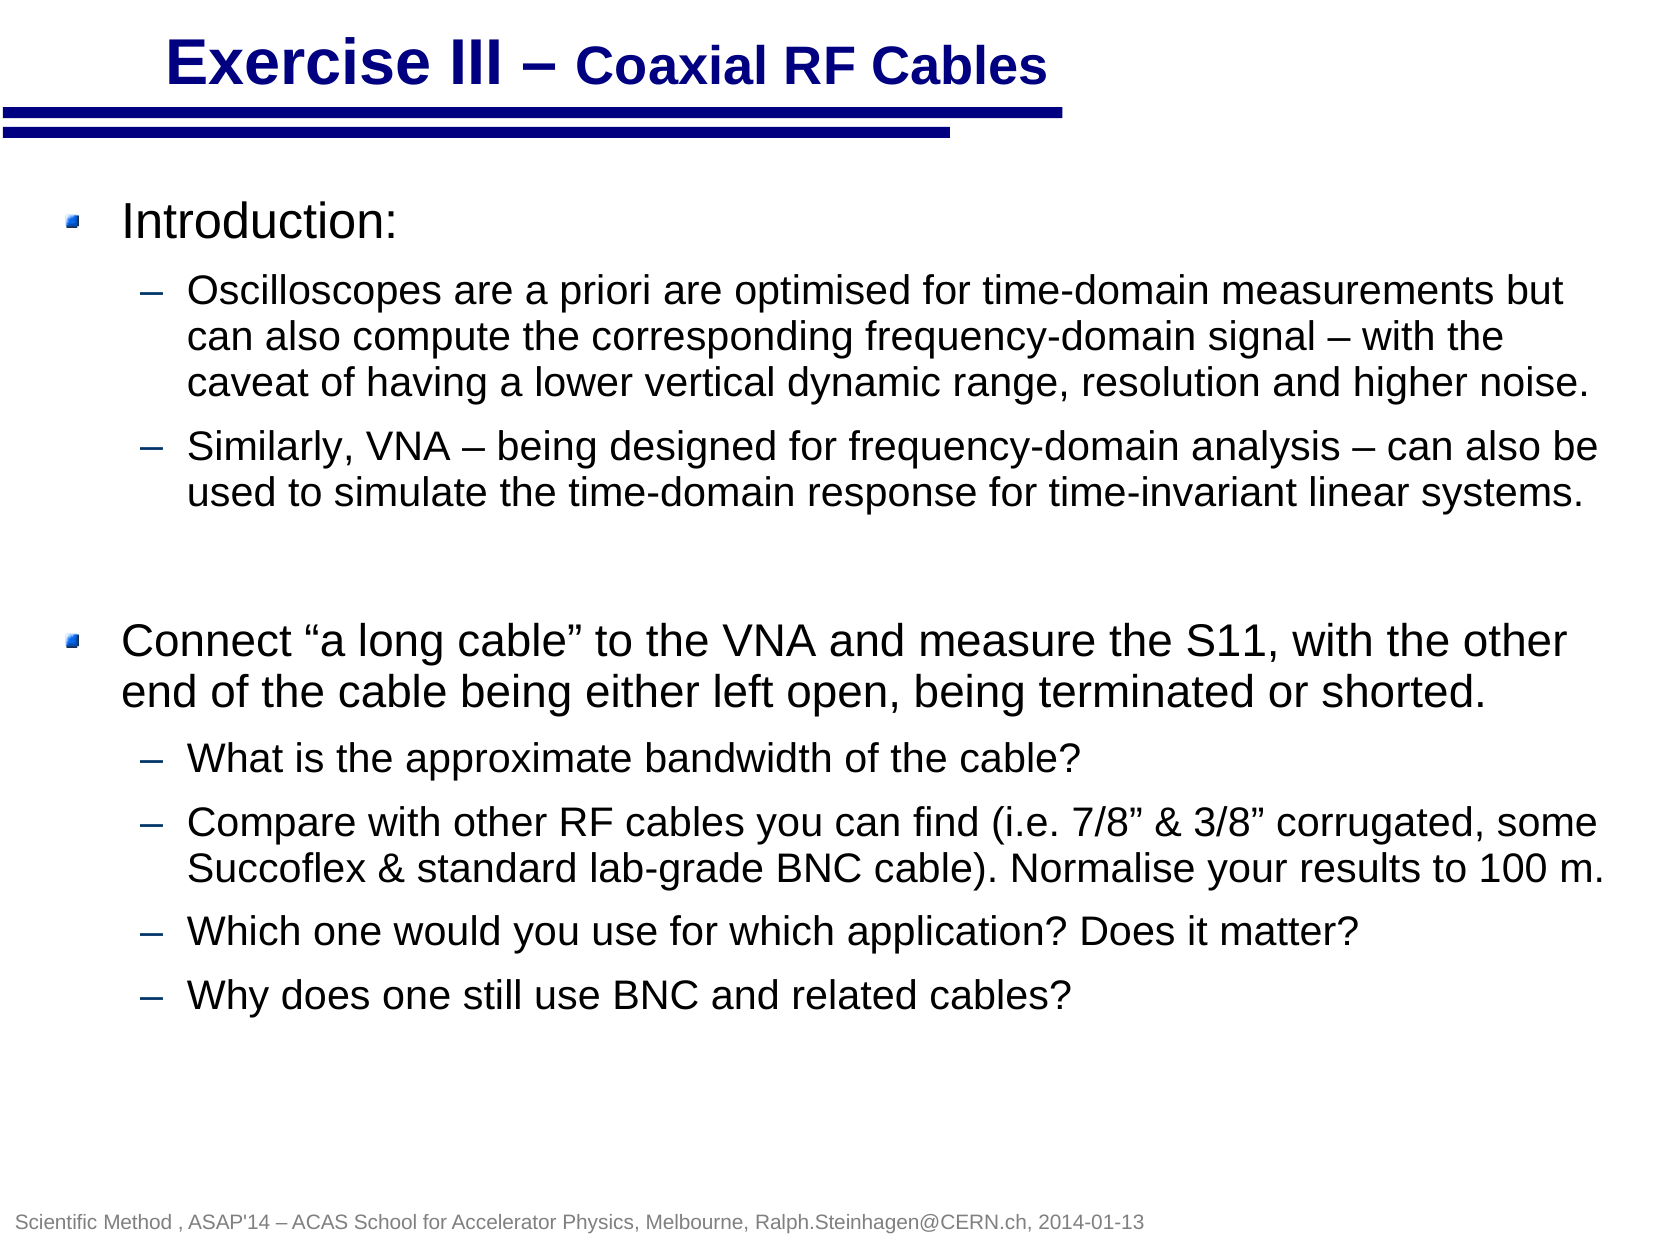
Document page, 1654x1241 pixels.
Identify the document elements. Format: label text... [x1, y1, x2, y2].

list Introduction: Oscilloscopes are a priori are optimised for time-domain measurements but can also compute the corresponding frequency-domain signal – with the caveat of having a lower vertical dynamic range, resolution and higher noise. Similarly, VNA – being designed for frequency-domain analysis – can also be used to simulate the time-domain response for time-invariant linear systems. Connect “a long cable” to the VNA and measure the S11, with the other end of the cable being either left open, being terminated or shorted. What is the approximate bandwidth of the cable? Compare with other RF cables you can find (i.e. 7/8” & 3/8” corrugated, some Succoflex & standard lab-grade BNC cable). Normalise your results to 100 m. Which one would you use for which application? Does it matter? Why does one still use BNC and related cables? [65, 192, 1628, 1205]
title Exercise III – Coaxial RF Cables [165, 0, 1604, 124]
